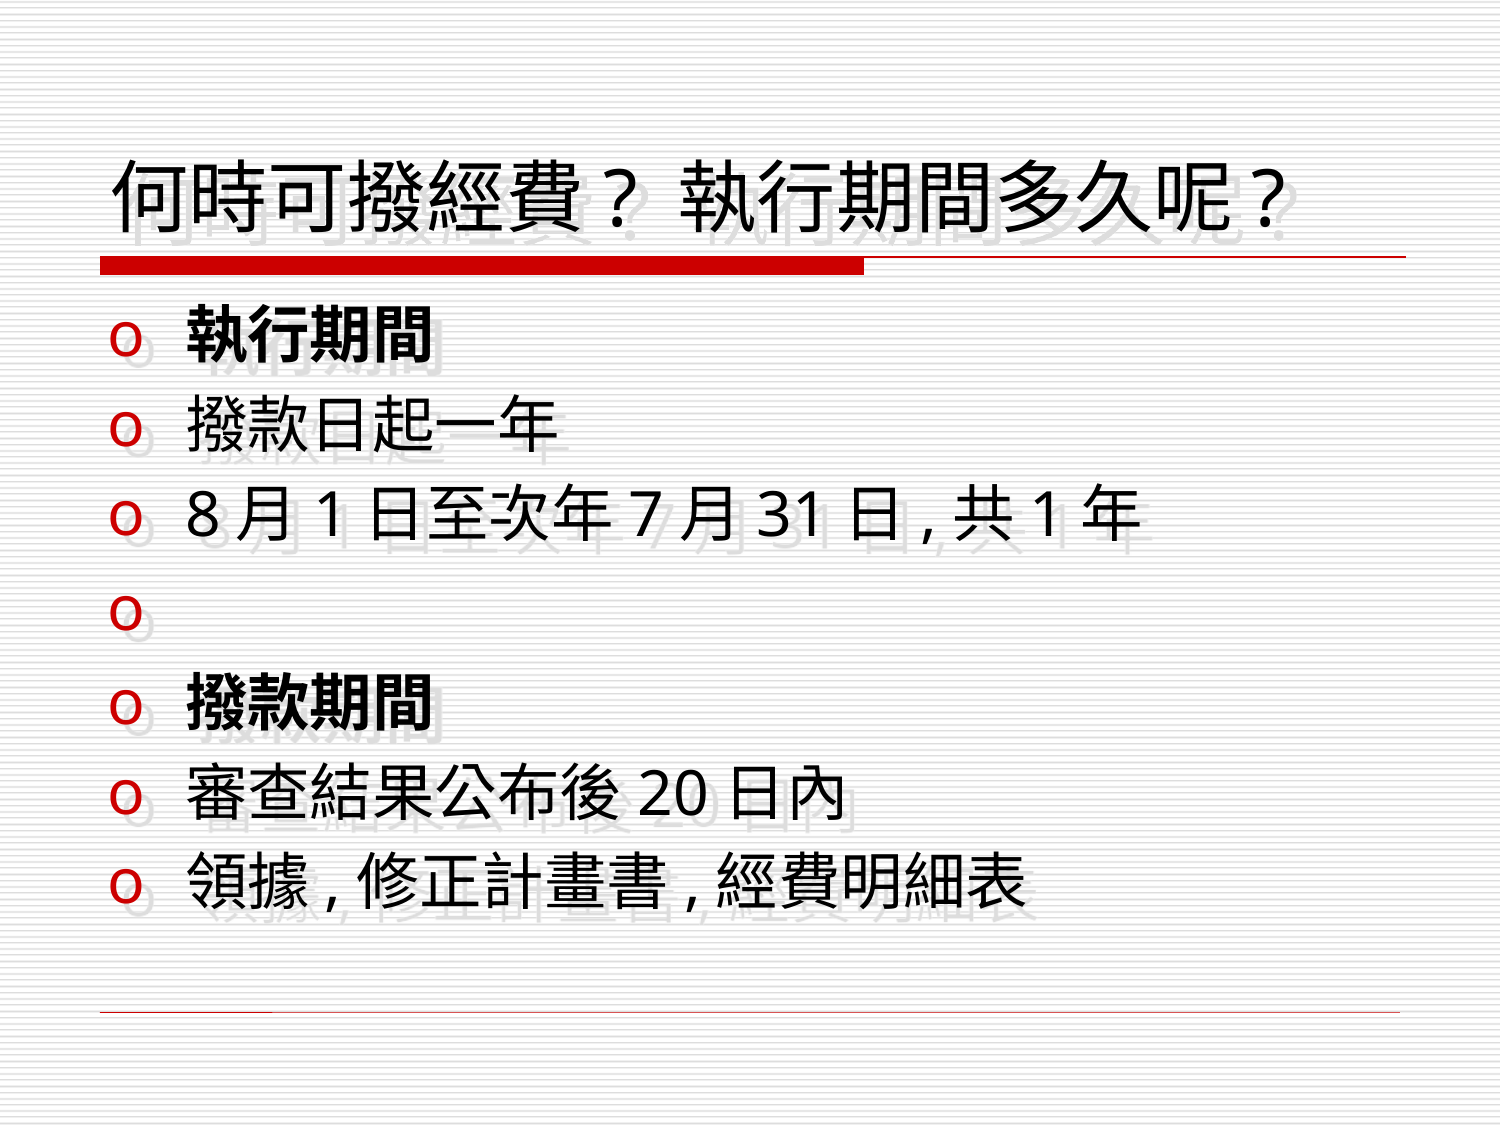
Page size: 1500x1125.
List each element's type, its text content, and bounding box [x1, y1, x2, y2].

list 執行期間 撥款日起一年 8月1日至次年7月31日,共1年 撥款期間 審查結果公布後20日內 領據,修正計畫書,經費明細表 [92, 287, 1406, 988]
title 何時可撥經費? 執行期間多久呢? [94, 50, 1407, 250]
